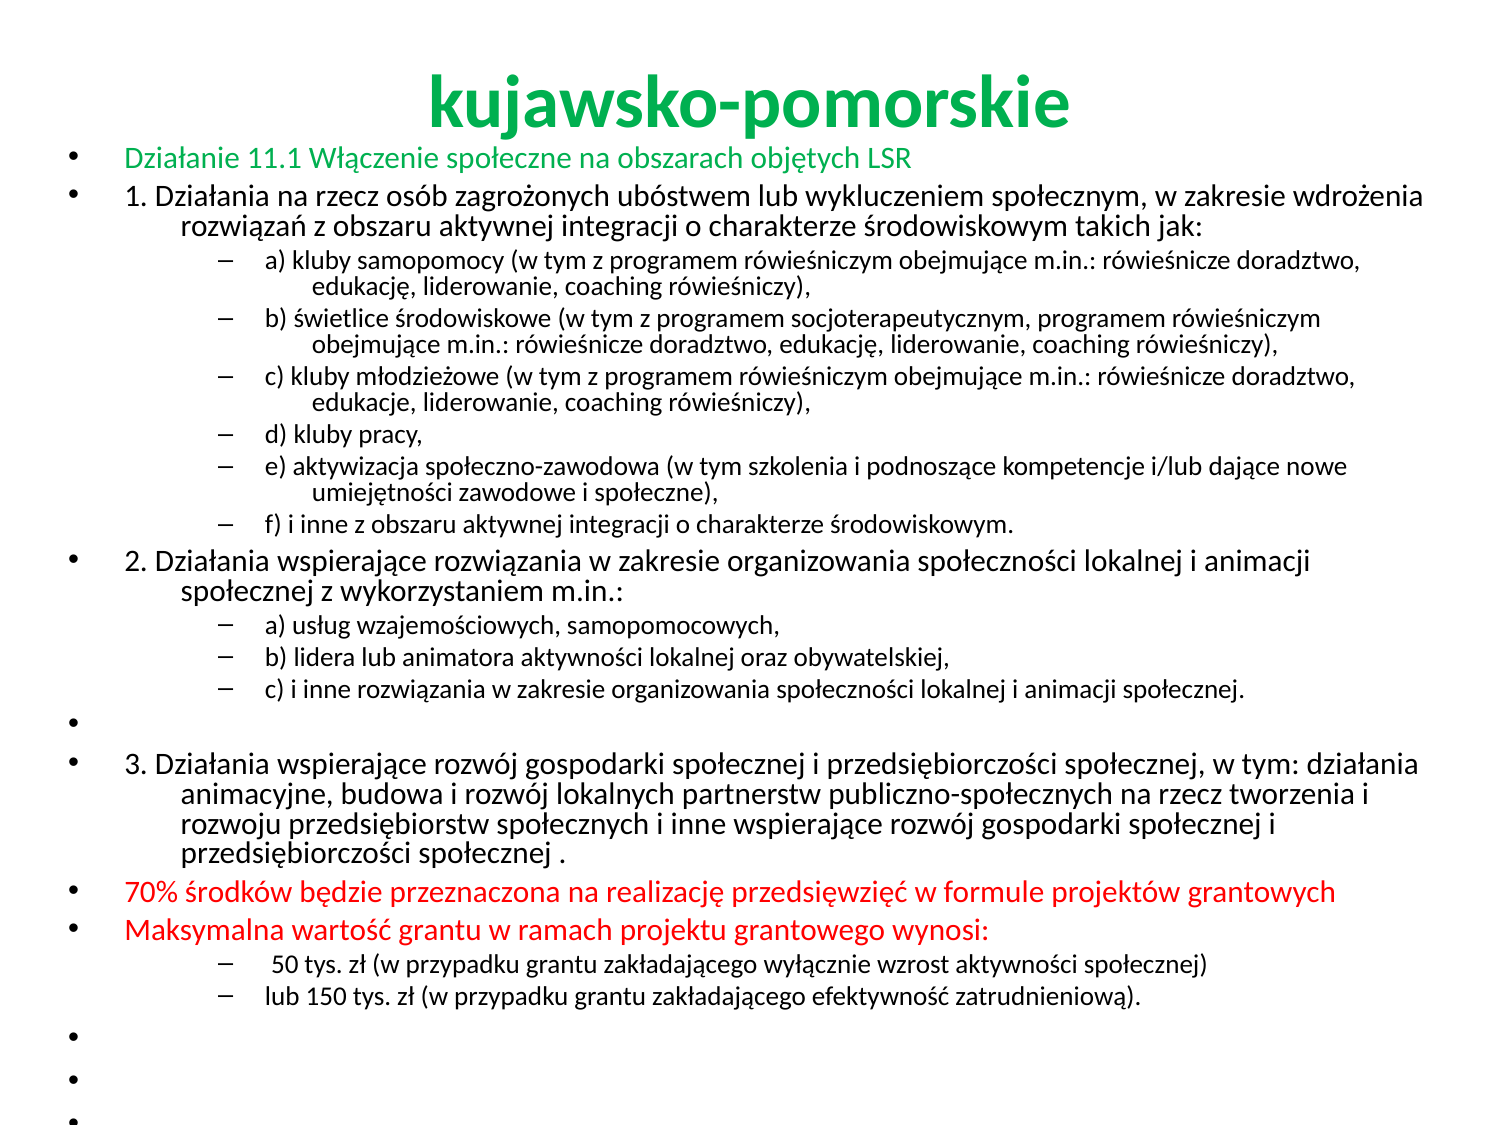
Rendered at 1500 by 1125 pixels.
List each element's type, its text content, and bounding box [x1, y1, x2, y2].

list Działanie 11.1 Włączenie społeczne na obszarach objętych LSR 1. Działania na rzecz osób zagrożonych ubóstwem lub wykluczeniem społecznym, w zakresie wdrożenia rozwiązań z obszaru aktywnej integracji o charakterze środowiskowym takich jak: a) kluby samopomocy (w tym z programem rówieśniczym obejmujące m.in.: rówieśnicze doradztwo, edukację, liderowanie, coaching rówieśniczy), b) świetlice środowiskowe (w tym z programem socjoterapeutycznym, programem rówieśniczym obejmujące m.in.: rówieśnicze doradztwo, edukację, liderowanie, coaching rówieśniczy), c) kluby młodzieżowe (w tym z programem rówieśniczym obejmujące m.in.: rówieśnicze doradztwo, edukacje, liderowanie, coaching rówieśniczy), d) kluby pracy, e) aktywizacja społeczno-zawodowa (w tym szkolenia i podnoszące kompetencje i/lub dające nowe umiejętności zawodowe i społeczne), f) i inne z obszaru aktywnej integracji o charakterze środowiskowym. 2. Działania wspierające rozwiązania w zakresie organizowania społeczności lokalnej i animacji społecznej z wykorzystaniem m.in.: a) usług wzajemościowych, samopomocowych, b) lidera lub animatora aktywności lokalnej oraz obywatelskiej, c) i inne rozwiązania w zakresie organizowania społeczności lokalnej i animacji społecznej. 3. Działania wspierające rozwój gospodarki społecznej i przedsiębiorczości społecznej, w tym: działania animacyjne, budowa i rozwój lokalnych partnerstw publiczno-społecznych na rzecz tworzenia i rozwoju przedsiębiorstw społecznych i inne wspierające rozwój gospodarki społecznej i przedsiębiorczości społecznej . 70% środków będzie przeznaczona na realizację przedsięwzięć w formule projektów grantowych Maksymalna wartość grantu w ramach projektu grantowego wynosi: 50 tys. zł (w przypadku grantu zakładającego wyłącznie wzrost aktywności społecznej) lub 150 tys. zł (w przypadku grantu zakładającego efektywność zatrudnieniową). [53, 137, 1447, 1071]
title kujawsko-pomorskie [75, 45, 1426, 126]
